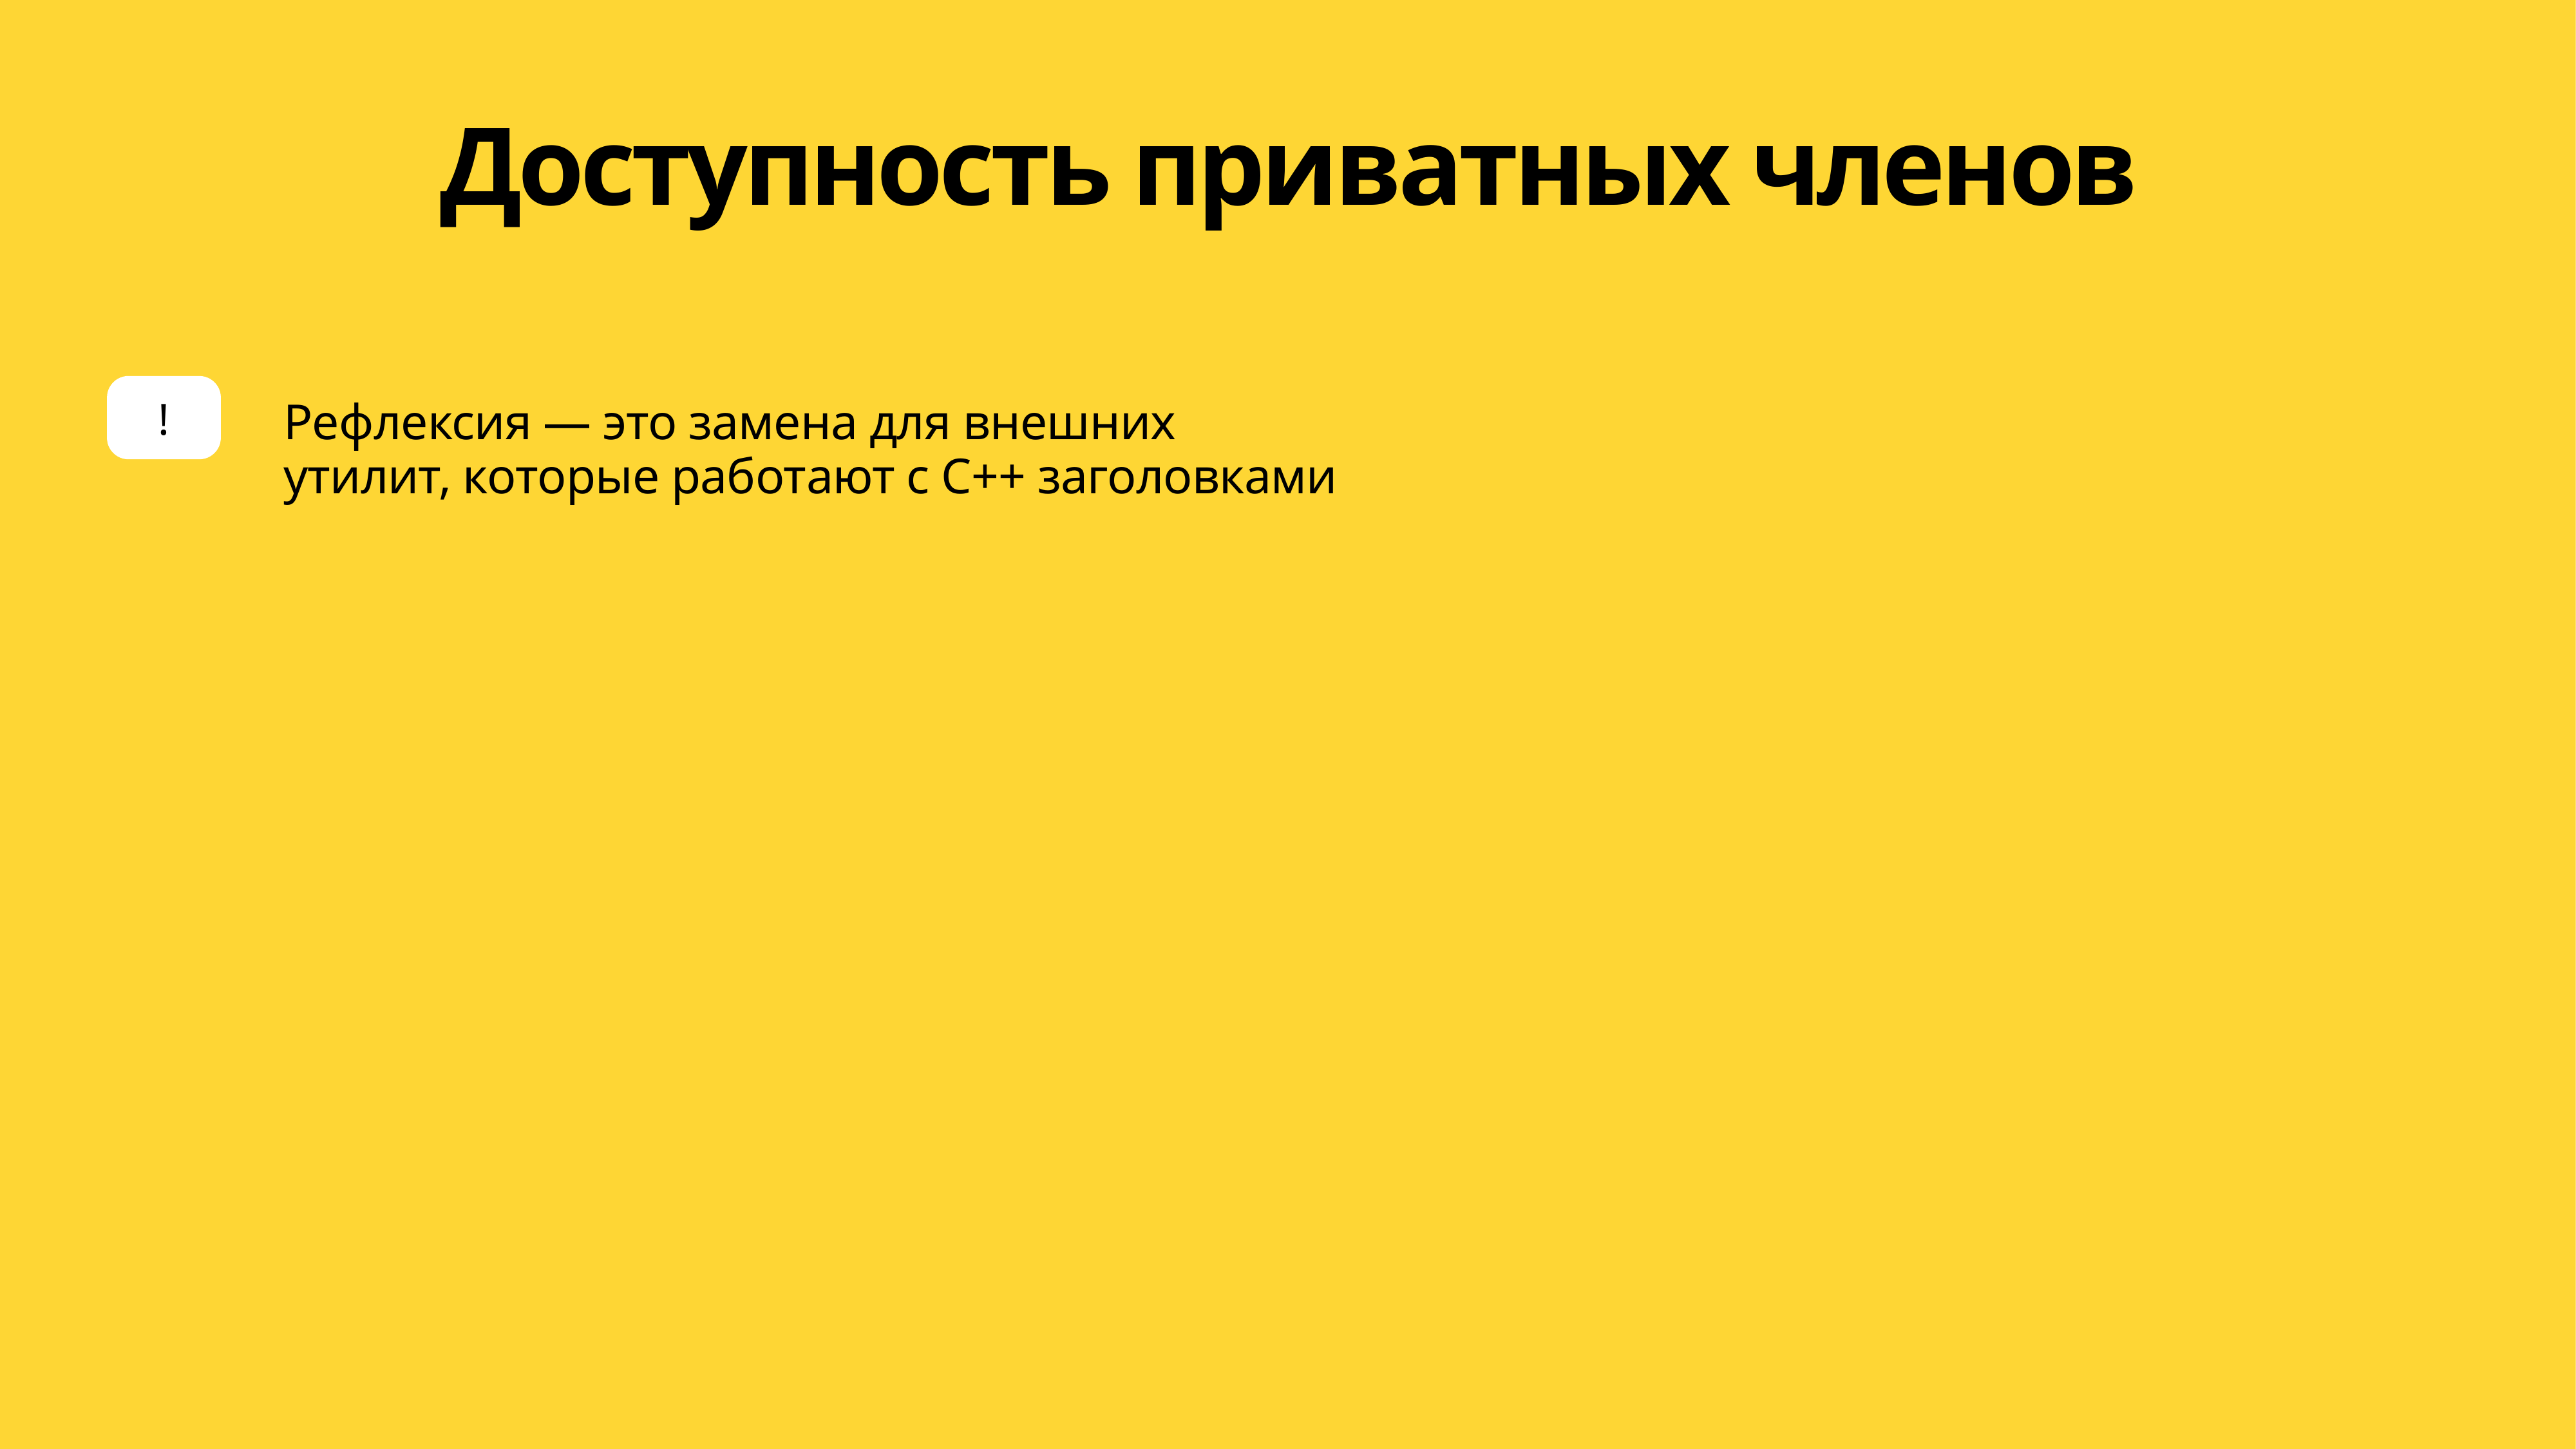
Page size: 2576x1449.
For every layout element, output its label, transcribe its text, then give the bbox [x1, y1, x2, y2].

text_box Рефлексия — это замена для внешних утилит, которые работают с C++ заголовками [283, 395, 1353, 504]
text_box ! [107, 375, 221, 460]
title Доступность приватных членов [106, 101, 2473, 228]
